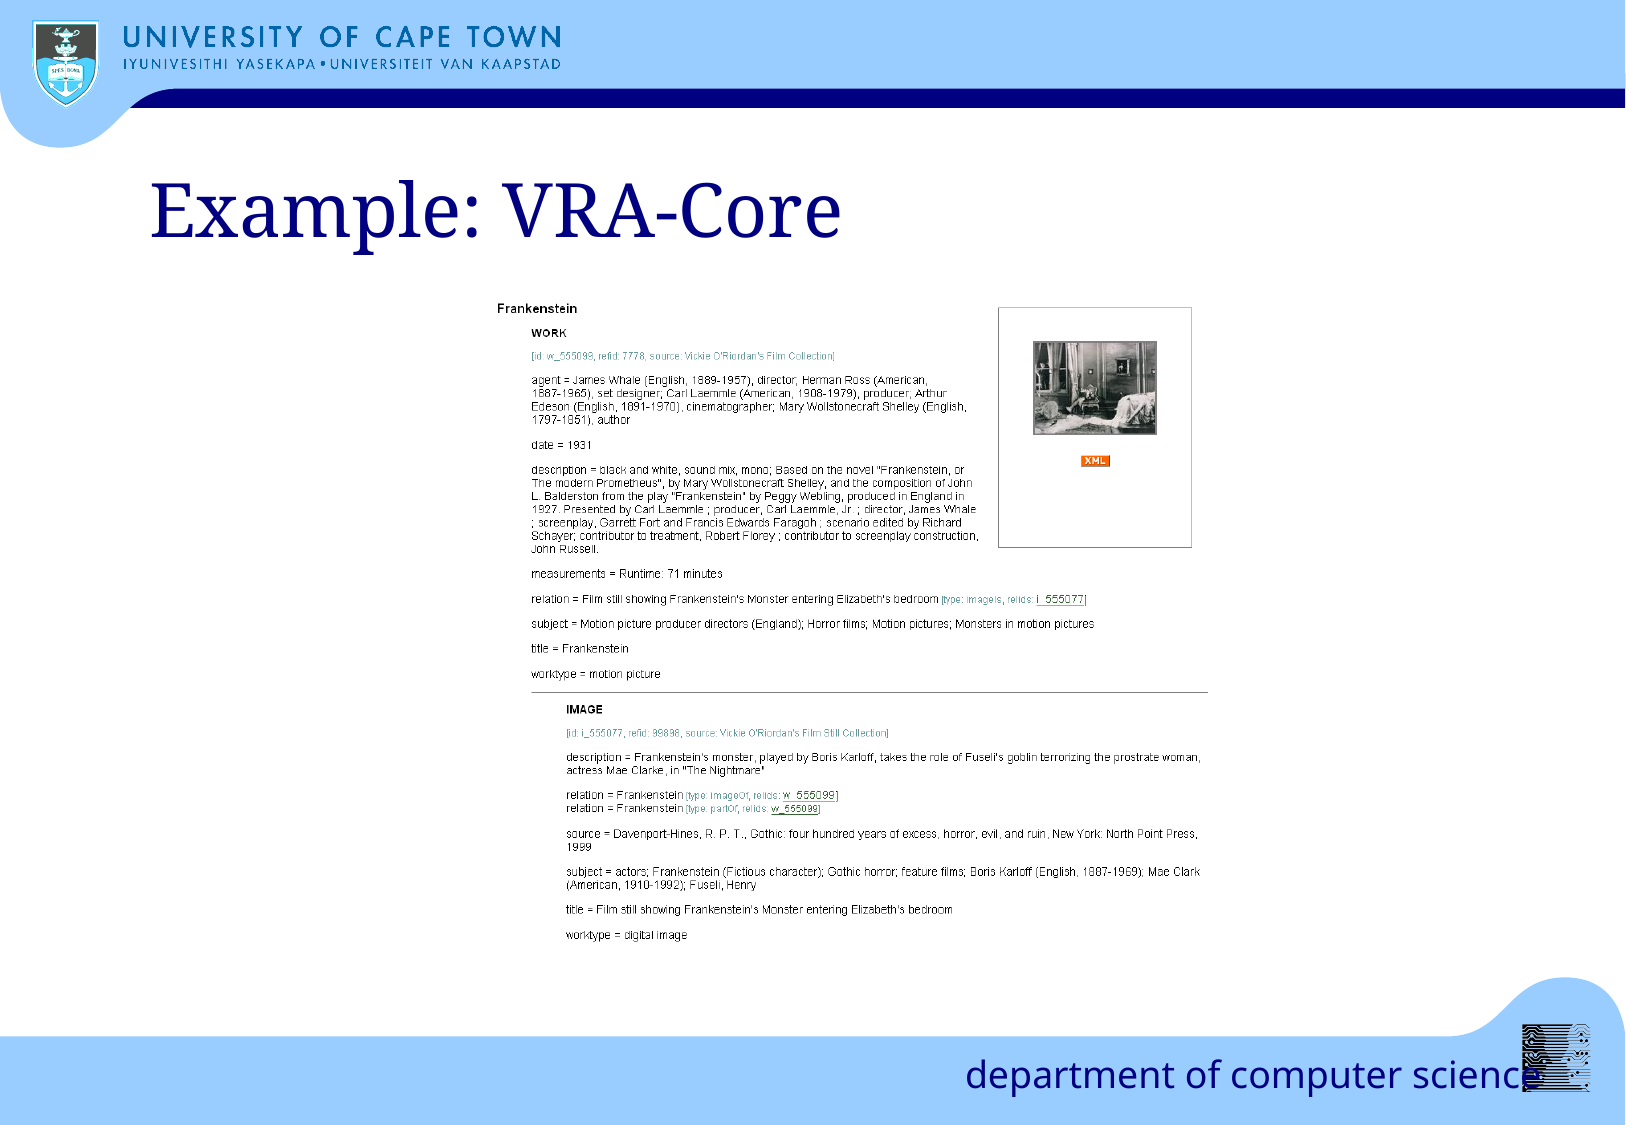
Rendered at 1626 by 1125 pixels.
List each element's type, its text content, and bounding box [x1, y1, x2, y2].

picture [1522, 1024, 1591, 1092]
picture [120, 23, 563, 71]
picture [486, 296, 1209, 949]
title Example: VRA-Core [134, 140, 1571, 268]
picture [1526, 1070, 1536, 1076]
